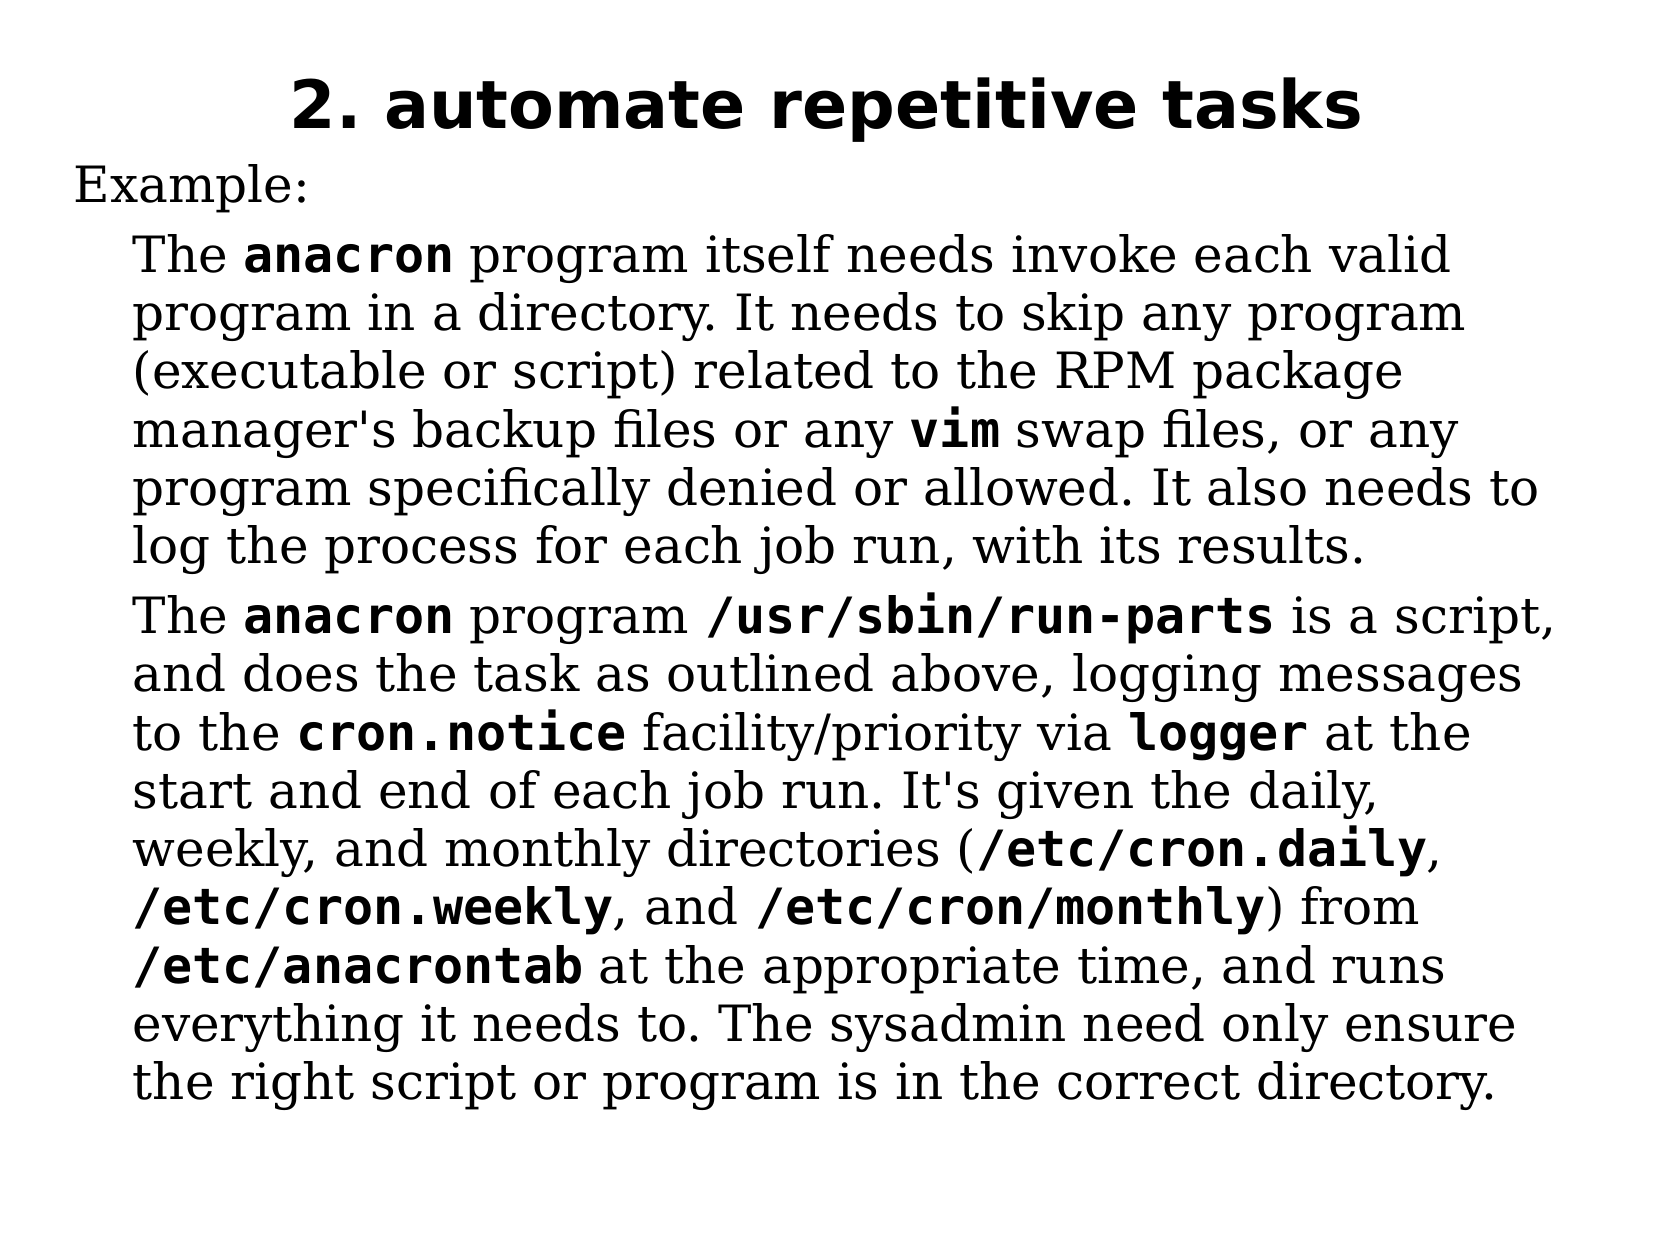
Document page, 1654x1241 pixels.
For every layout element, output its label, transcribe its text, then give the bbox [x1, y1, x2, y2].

text_box 2. automate repetitive tasks Example: The anacron program itself needs invoke each valid program in a directory. It needs to skip any program (executable or script) related to the RPM package manager's backup files or any vim swap files, or any program specifically denied or allowed. It also needs to log the process for each job run, with its results. The anacron program /usr/sbin/run-parts is a script, and does the task as outlined above, logging messages to the cron.notice facility/priority via logger at the start and end of each job run. It's given the daily, weekly, and monthly directories (/etc/cron.daily, /etc/cron.weekly, and /etc/cron/monthly) from /etc/anacrontab at the appropriate time, and runs everything it needs to. The sysadmin need only ensure the right script or program is in the correct directory. [59, 59, 1595, 1119]
